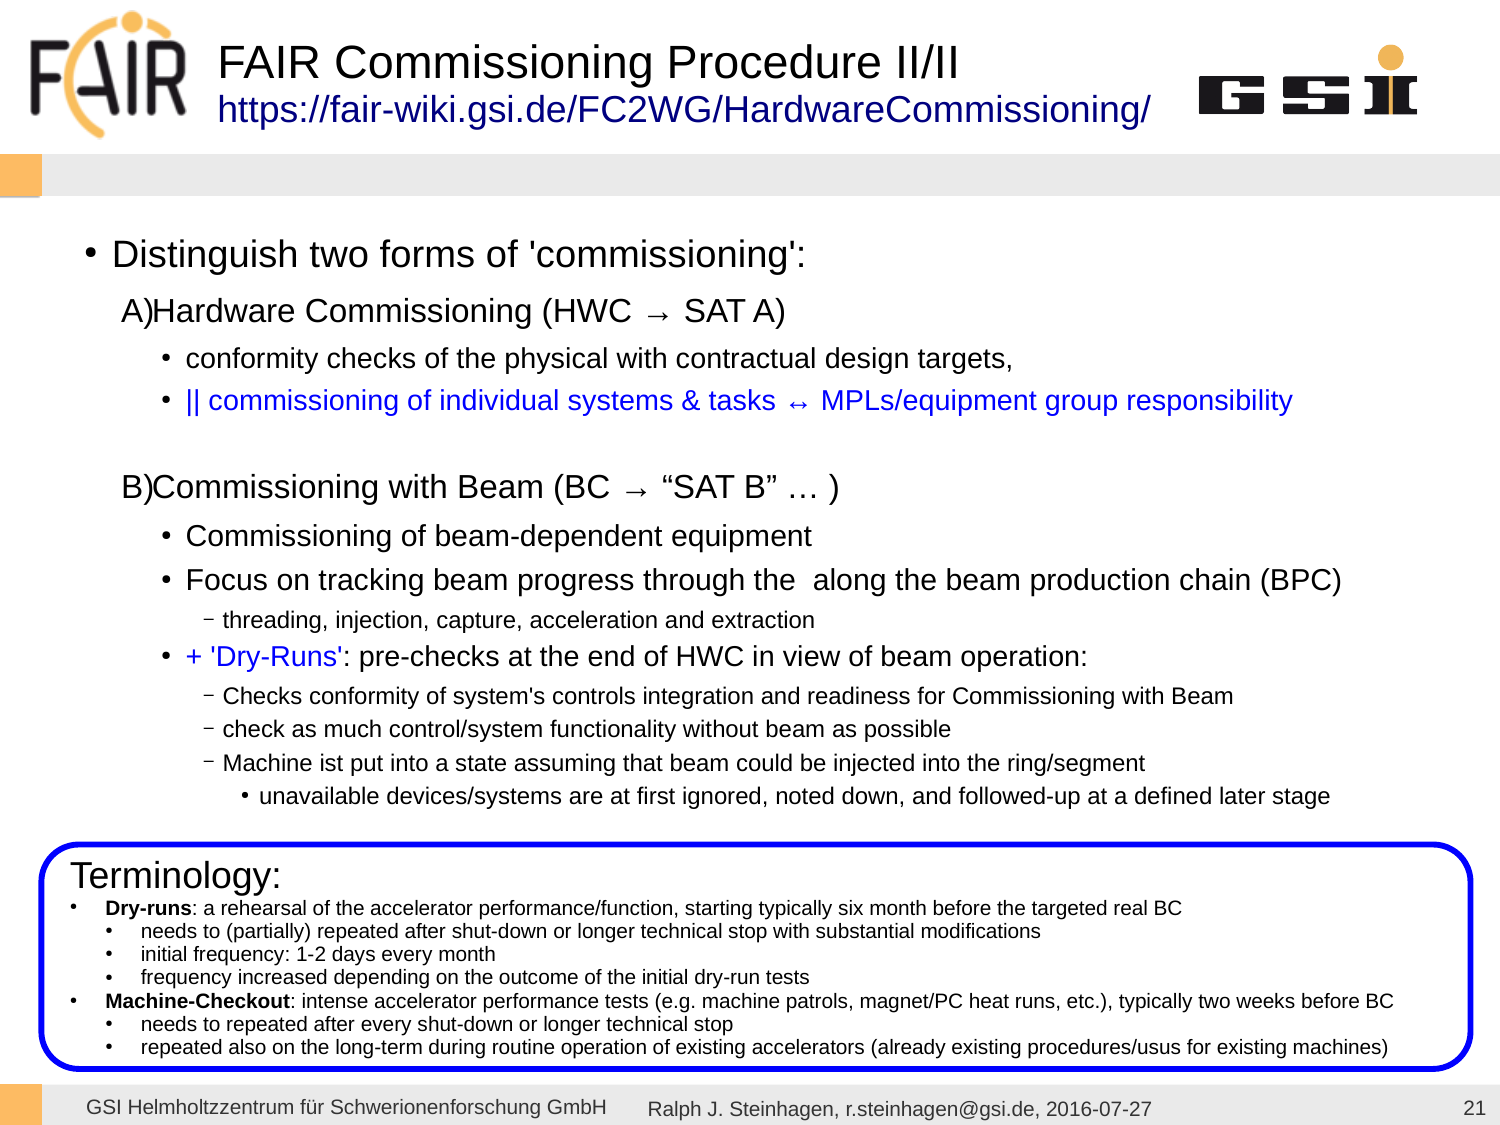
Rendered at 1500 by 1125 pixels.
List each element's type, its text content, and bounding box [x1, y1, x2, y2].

picture [30, 9, 187, 141]
list Distinguish two forms of 'commissioning': Hardware Commissioning (HWC → SAT A) conformity checks of the physical with contractual design targets, || commissioning of individual systems & tasks ↔ MPLs/equipment group responsibility Commissioning with Beam (BC → “SAT B” … ) Commissioning of beam-dependent equipment Focus on tracking beam progress through the along the beam production chain (BPC) threading, injection, capture, acceleration and extraction + 'Dry-Runs': pre-checks at the end of HWC in view of beam operation: Checks conformity of system's controls integration and readiness for Commissioning with Beam check as much control/system functionality without beam as possible Machine ist put into a state assuming that beam could be injected into the ring/segment unavailable devices/systems are at first ignored, noted down, and followed-up at a defined later stage [75, 232, 1425, 821]
picture [1197, 42, 1419, 117]
text_box Terminology: Dry-runs: a rehearsal of the accelerator performance/function, starting typically six month before the targeted real BC needs to (partially) repeated after shut-down or longer technical stop with substantial modifications initial frequency: 1-2 days every month frequency increased depending on the outcome of the initial dry-run tests Machine-Checkout: intense accelerator performance tests (e.g. machine patrols, magnet/PC heat runs, etc.), typically two weeks before BC needs to repeated after every shut-down or longer technical stop repeated also on the long-term during routine operation of existing accelerators (already existing procedures/usus for existing machines) [41, 844, 1471, 1069]
title FAIR Commissioning Procedure II/II https://fair-wiki.gsi.de/FC2WG/HardwareCommissioning/ [217, 20, 1180, 147]
